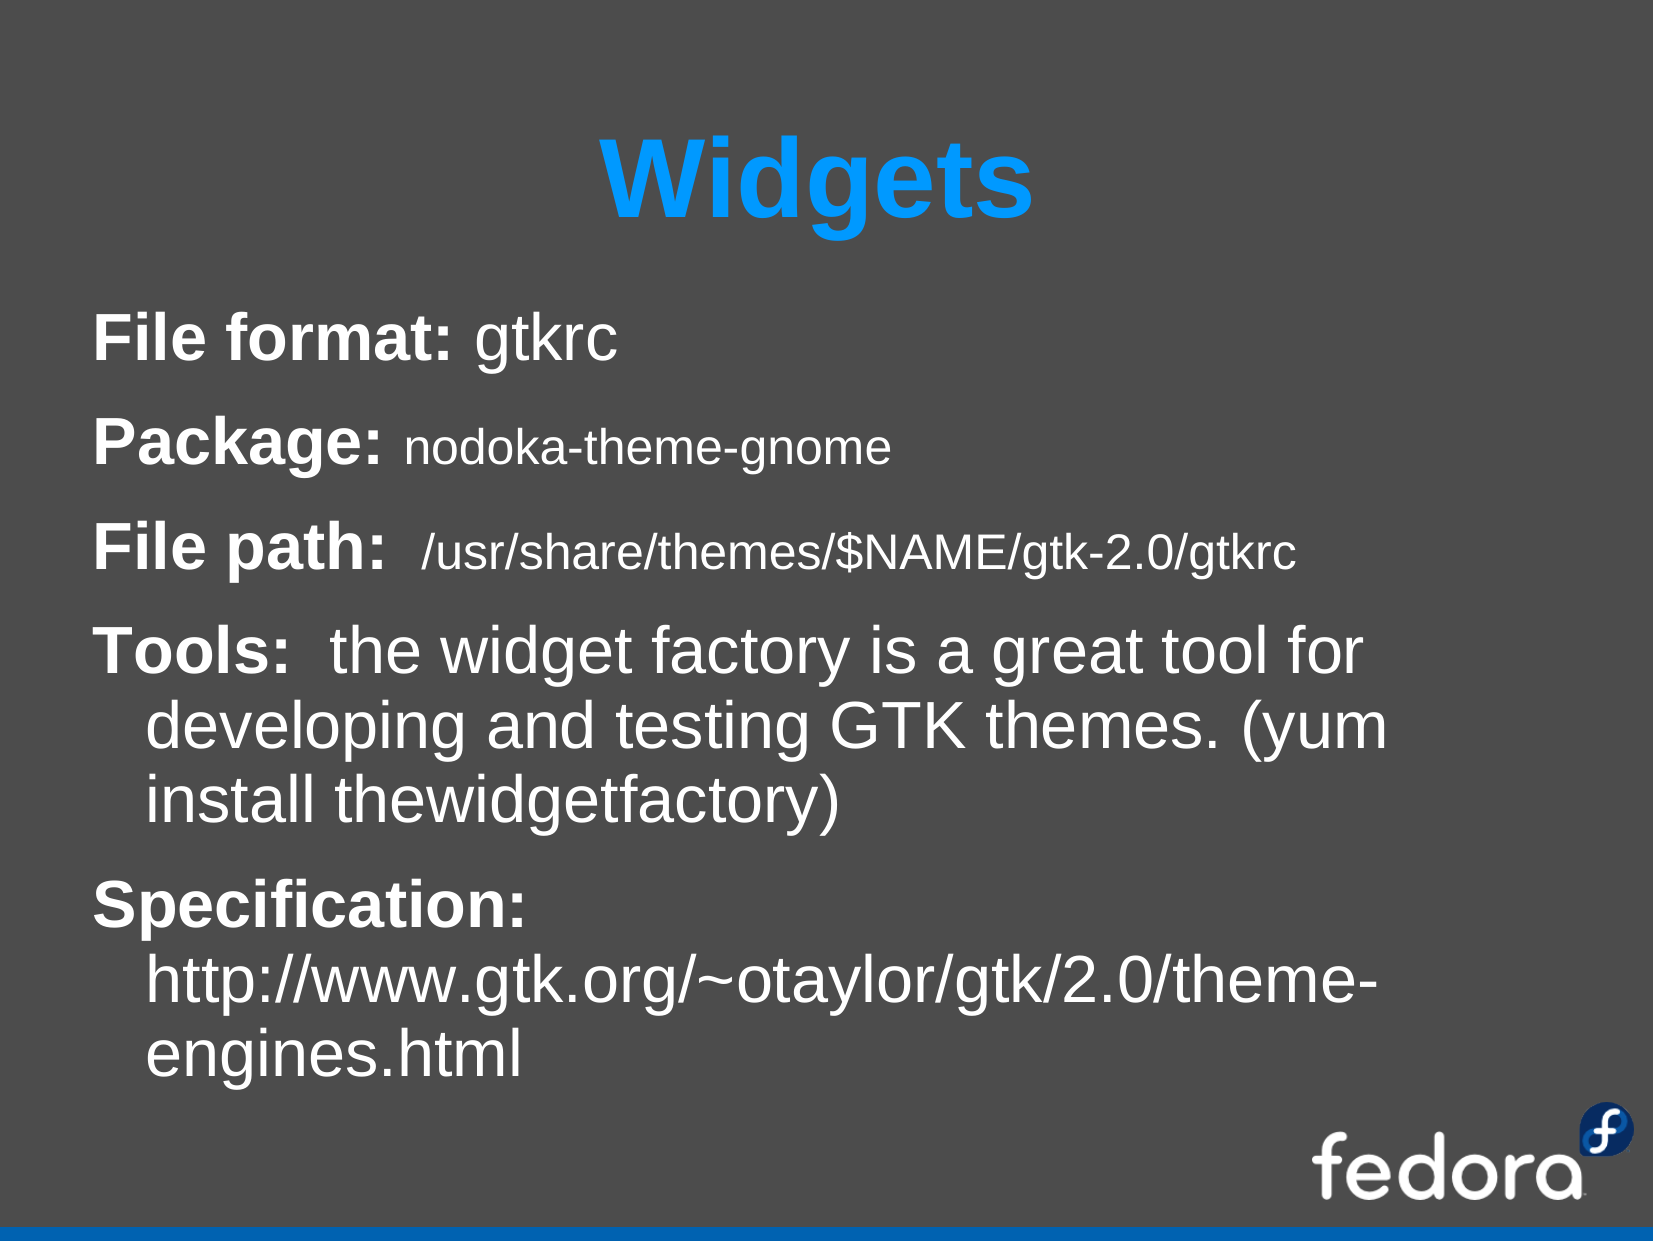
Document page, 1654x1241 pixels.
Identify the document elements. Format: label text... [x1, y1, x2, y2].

title Widgets [112, 75, 1524, 283]
picture [1312, 1102, 1634, 1200]
list File format: gtkrc Package: nodoka-theme-gnome File path: /usr/share/themes/$NAME/gtk-2.0/gtkrc Tools: the widget factory is a great tool for developing and testing GTK themes. (yum install thewidgetfactory) Specification: http://www.gtk.org/~otaylor/gtk/2.0/theme-engines.html [74, 300, 1575, 1092]
